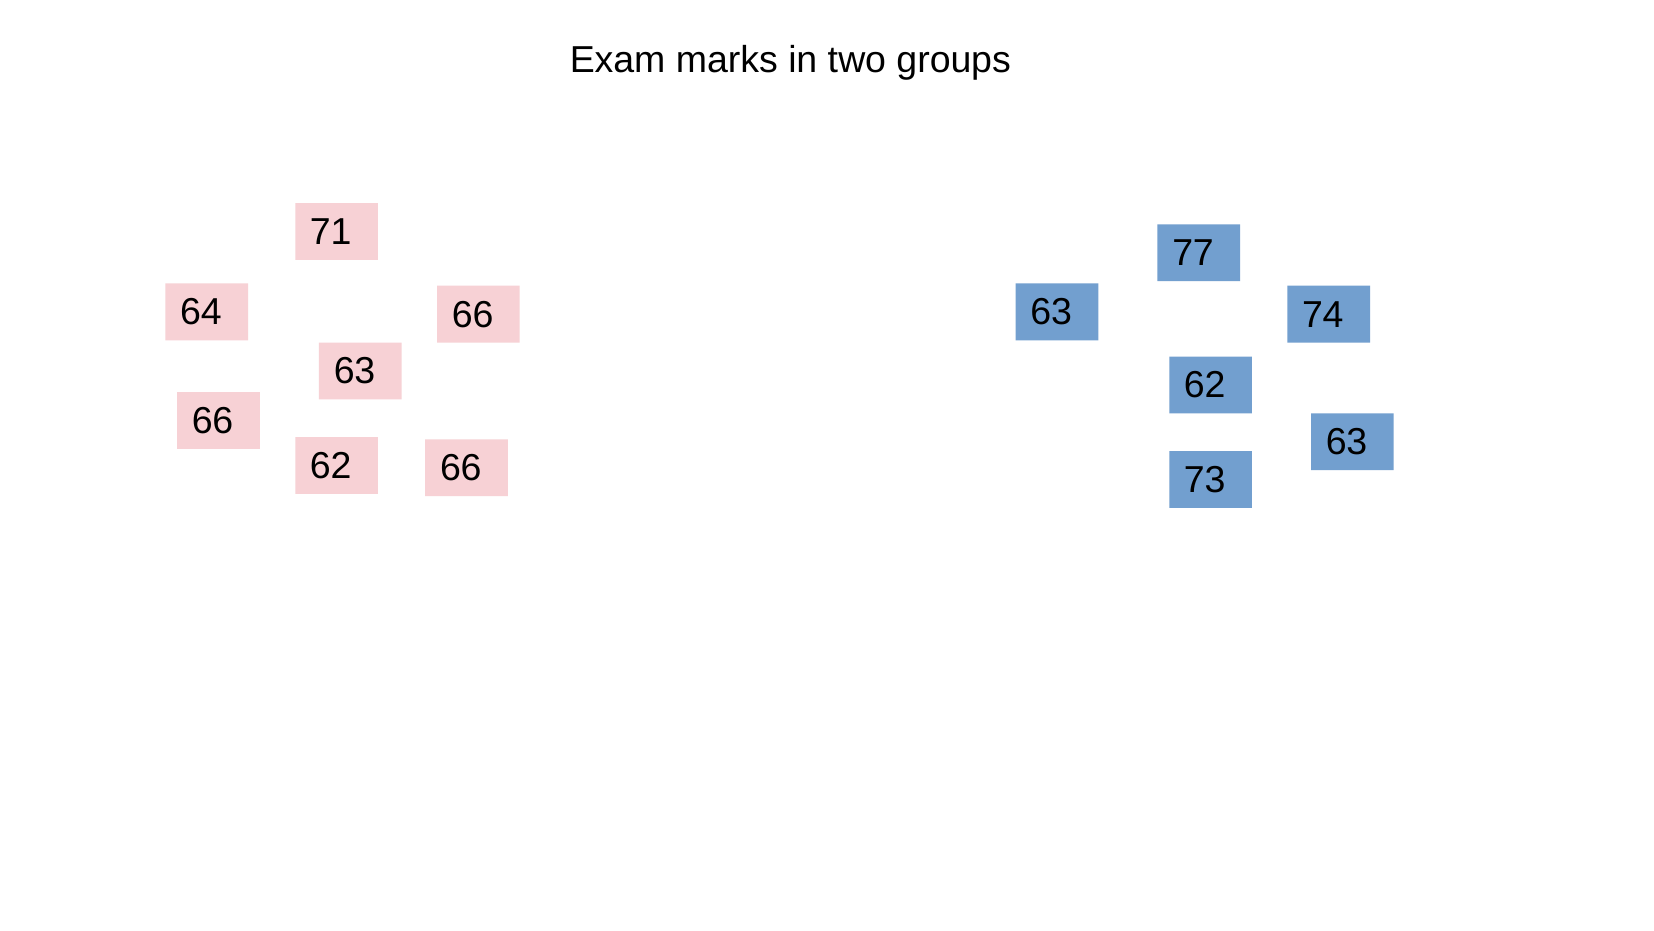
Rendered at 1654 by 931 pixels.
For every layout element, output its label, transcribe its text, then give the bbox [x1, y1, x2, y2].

text_box 63 [318, 342, 402, 400]
text_box 64 [165, 283, 249, 341]
text_box 77 [1157, 224, 1241, 282]
text_box 71 [295, 203, 378, 260]
text_box 66 [437, 285, 520, 343]
text_box 63 [1311, 413, 1394, 471]
text_box 74 [1287, 285, 1371, 343]
text_box Exam marks in two groups [555, 31, 1087, 88]
text_box 66 [425, 439, 508, 497]
text_box 62 [1169, 356, 1252, 414]
text_box 62 [295, 437, 378, 494]
text_box 73 [1169, 451, 1252, 508]
text_box 66 [177, 392, 260, 449]
text_box 63 [1015, 283, 1099, 341]
